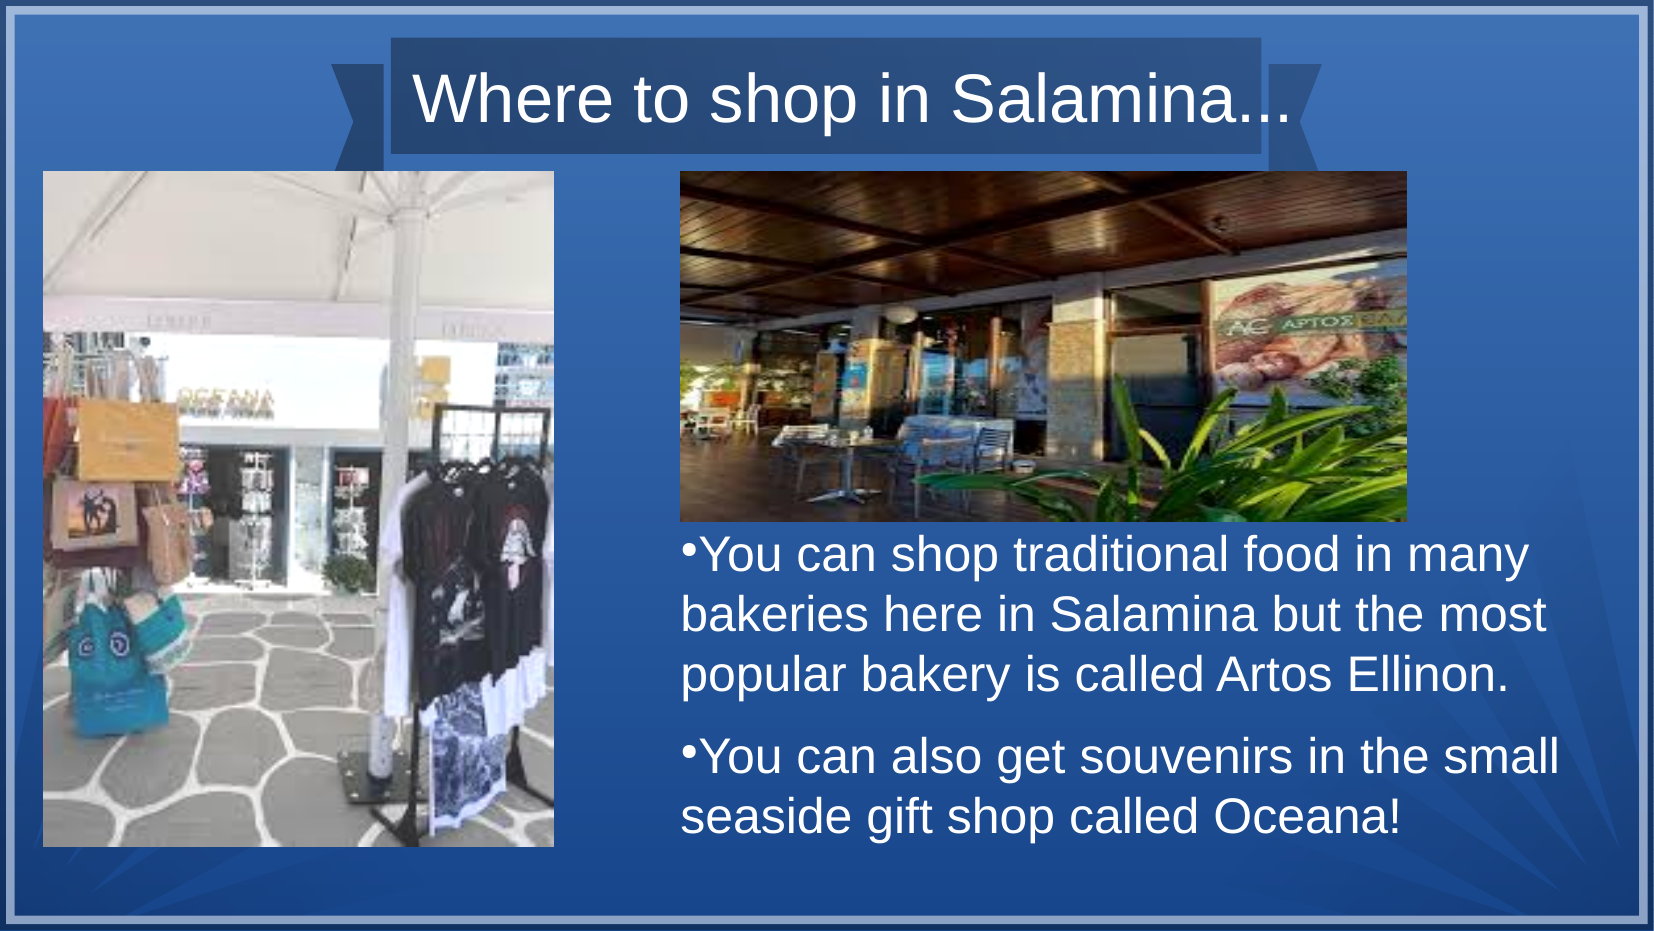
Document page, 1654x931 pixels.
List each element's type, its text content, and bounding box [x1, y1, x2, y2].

picture [680, 171, 1407, 521]
title Where to shop in Salamina... [317, 52, 1389, 137]
list You can shop traditional food in many bakeries here in Salamina but the most popular bakery is called Artos Ellinon. You can also get souvenirs in the small seaside gift shop called Oceana! [680, 521, 1572, 913]
picture [43, 171, 554, 847]
